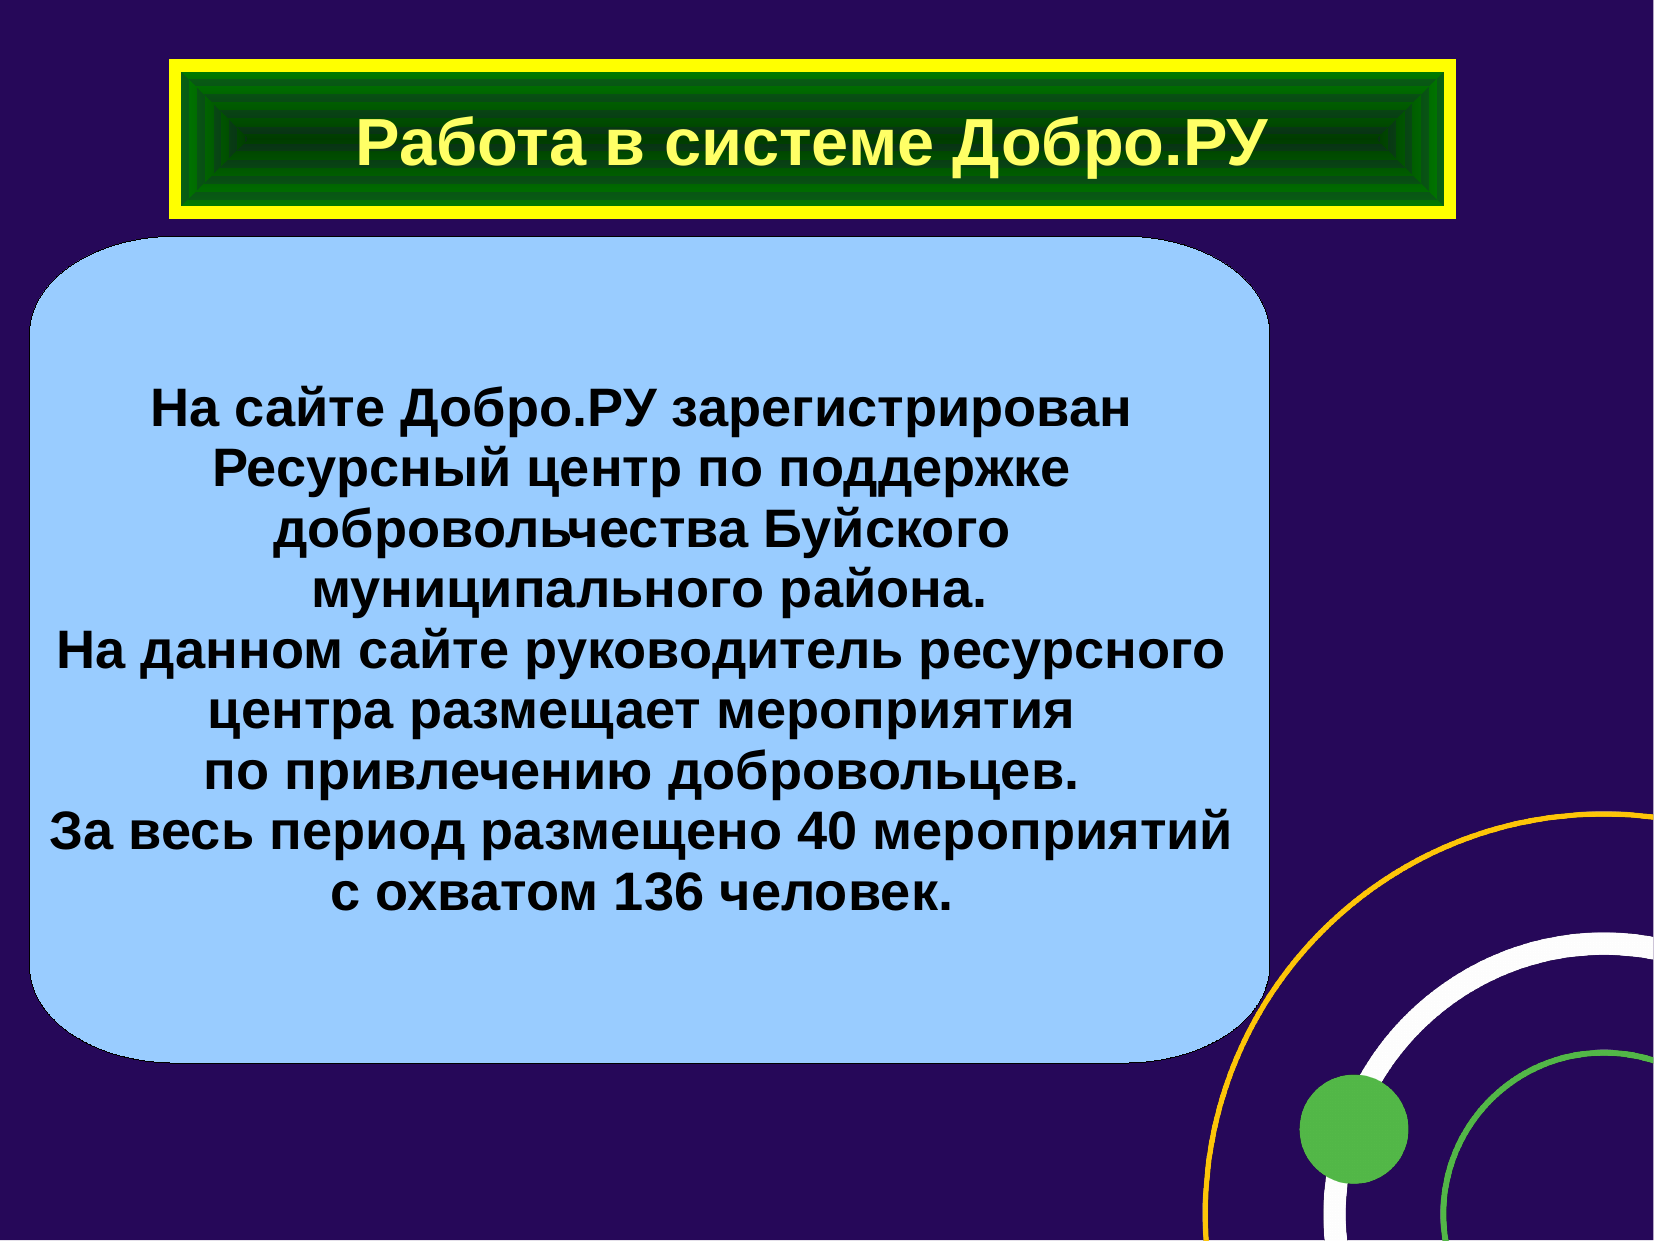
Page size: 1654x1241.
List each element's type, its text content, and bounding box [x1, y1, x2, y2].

text_box На сайте Добро.РУ зарегистрирован Ресурсный центр по поддержке добровольчества Буйского муниципального района. На данном сайте руководитель ресурсного центра размещает мероприятия по привлечению добровольцев. За весь период размещено 40 мероприятий с охватом 136 человек. [29, 236, 1270, 1064]
text_box Работа в системе Добро.РУ [174, 65, 1451, 213]
picture [1138, 751, 1654, 1241]
text_box [0, 0, 1654, 1241]
